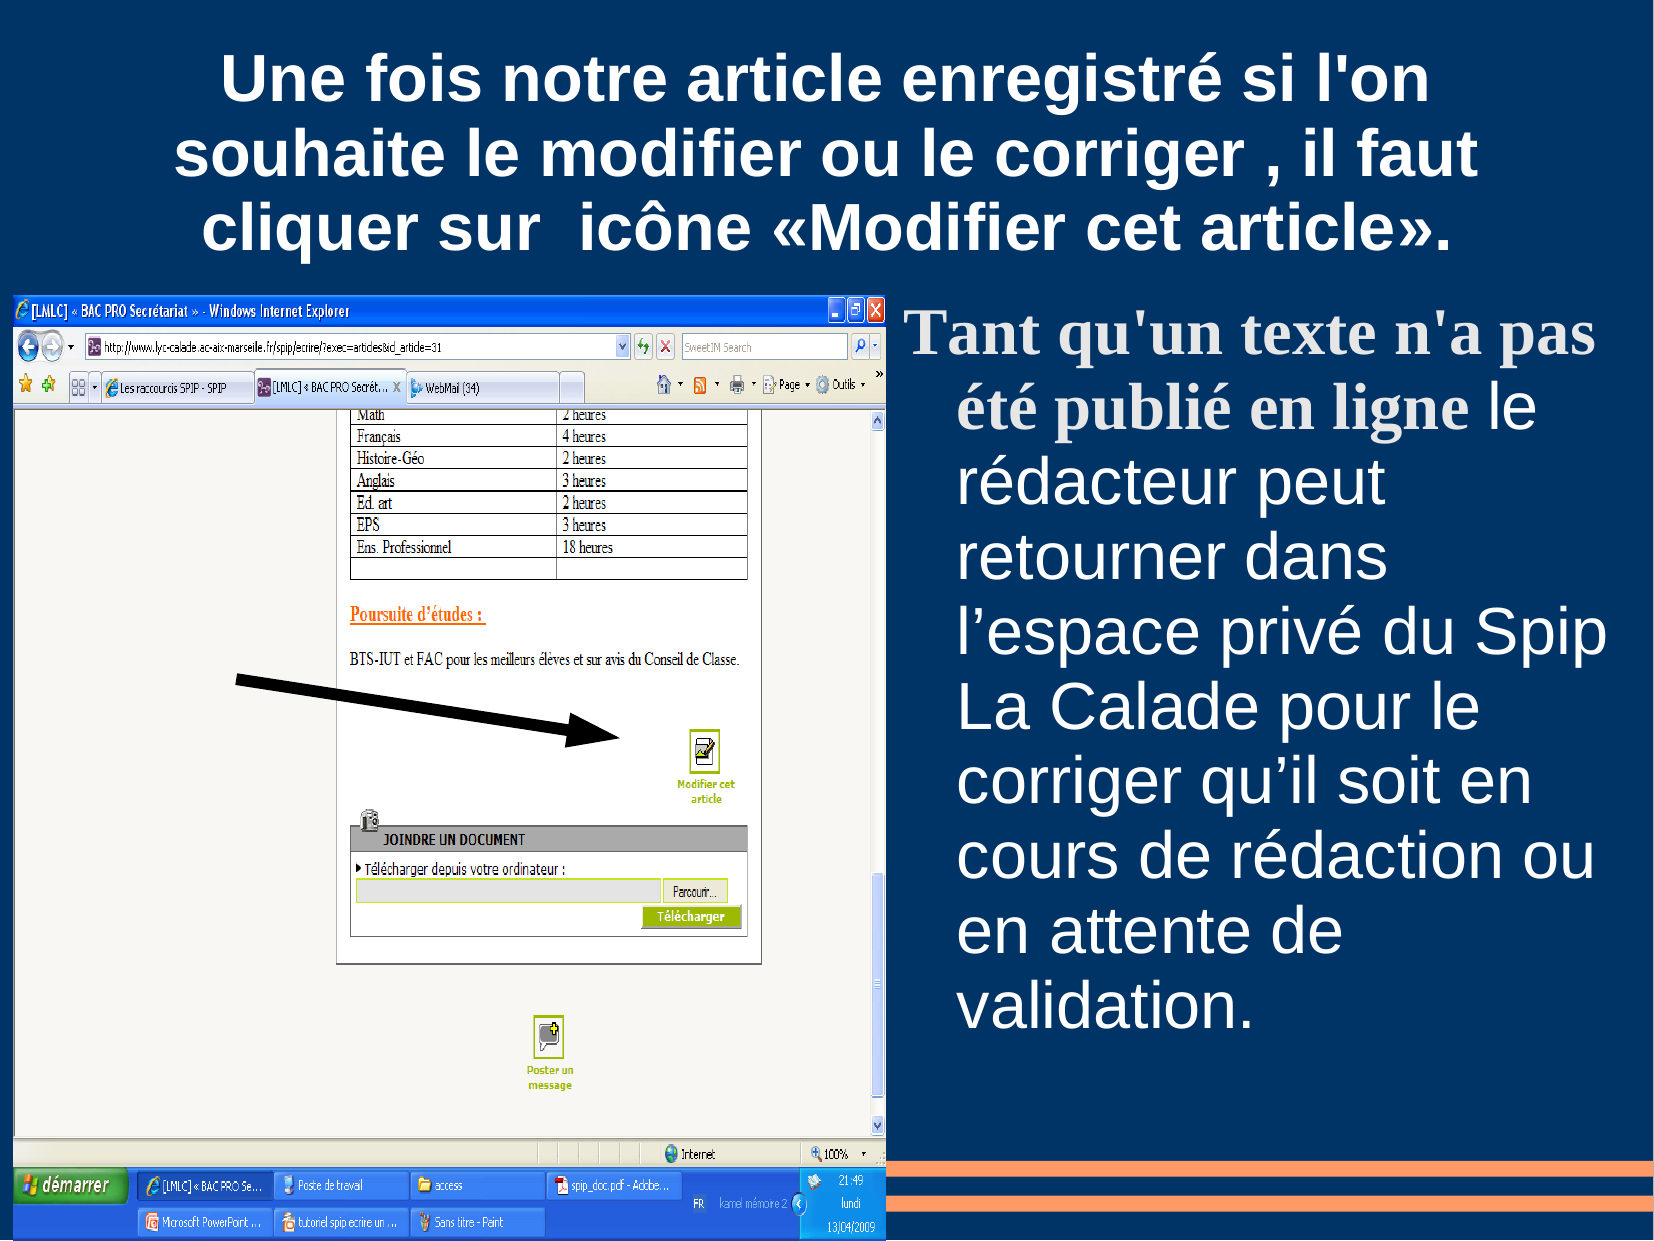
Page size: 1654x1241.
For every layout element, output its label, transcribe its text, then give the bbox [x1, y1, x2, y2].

picture [13, 295, 886, 1241]
list Tant qu'un texte n'a pas été publié en ligne le rédacteur peut retourner dans l’espace privé du Spip La Calade pour le corriger qu’il soit en cours de rédaction ou en attente de validation. [886, 295, 1612, 1211]
title Une fois notre article enregistré si l'on souhaite le modifier ou le corriger , il faut cliquer sur icône «Modifier cet article». [82, 40, 1571, 266]
